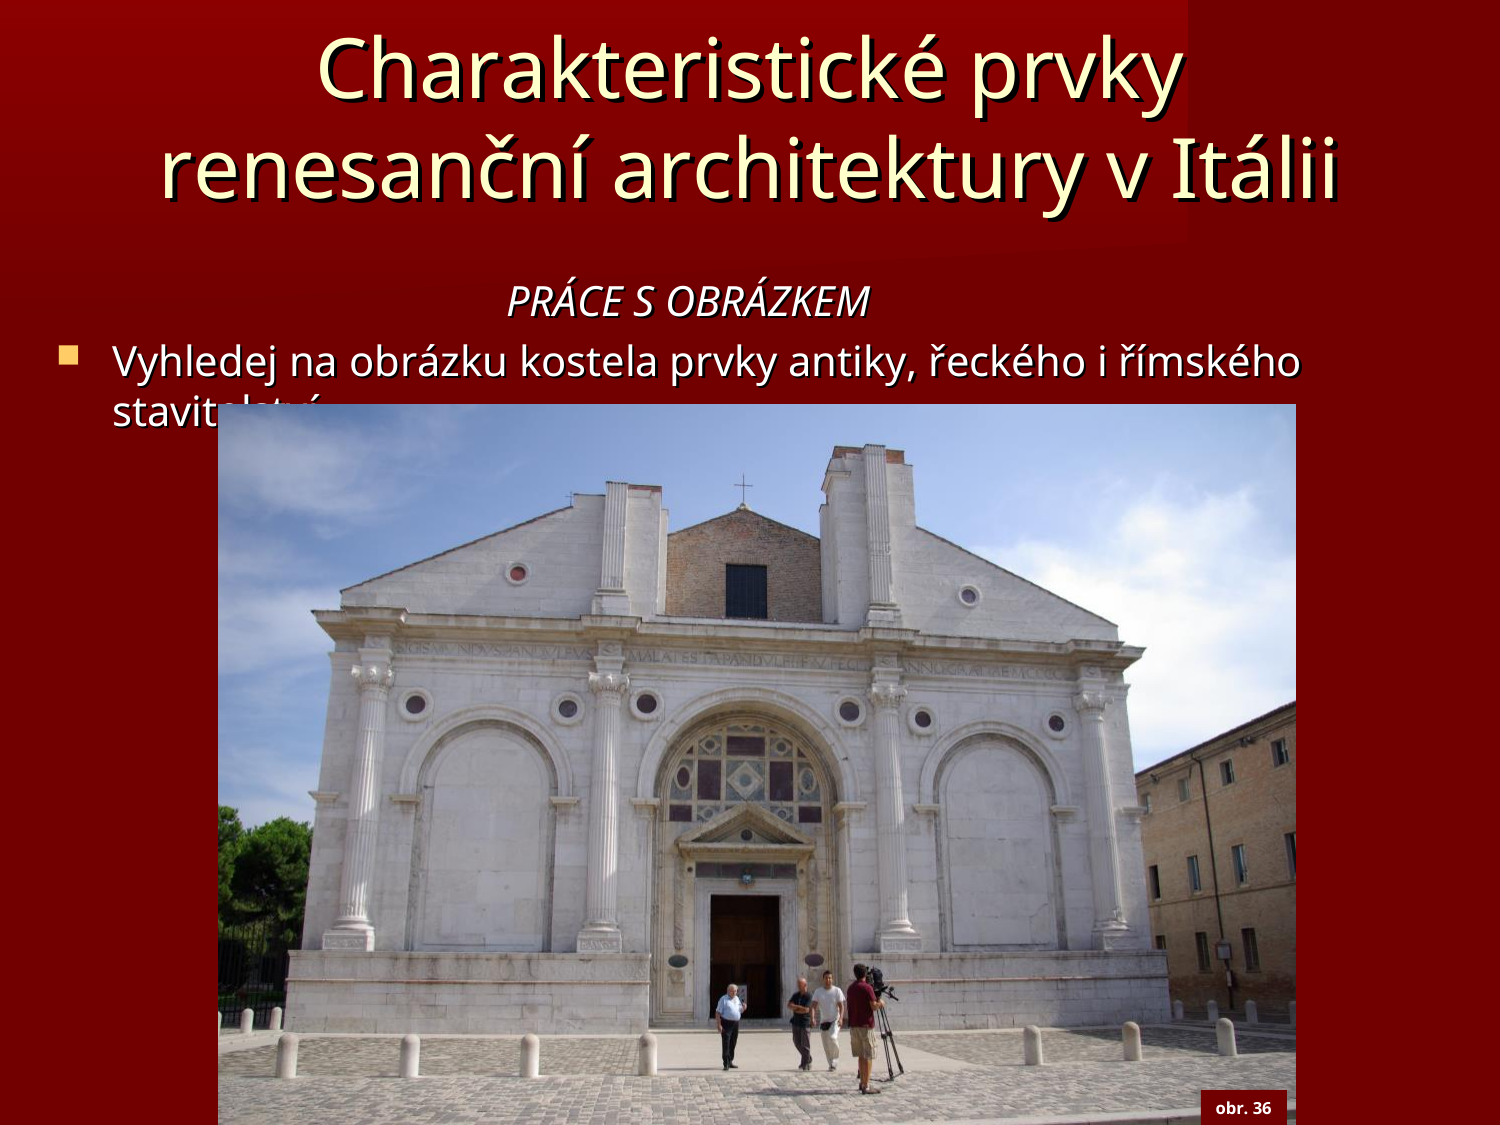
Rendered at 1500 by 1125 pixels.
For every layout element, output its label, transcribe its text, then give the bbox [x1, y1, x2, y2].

list PRÁCE S OBRÁZKEM Vyhledej na obrázku kostela prvky antiky, řeckého i římského stavitelství. [41, 267, 1500, 414]
text_box obr. 36 [1200, 1089, 1287, 1125]
text_box [218, 404, 1296, 1125]
title Charakteristické prvky renesanční architektury v Itálii [75, 7, 1426, 223]
